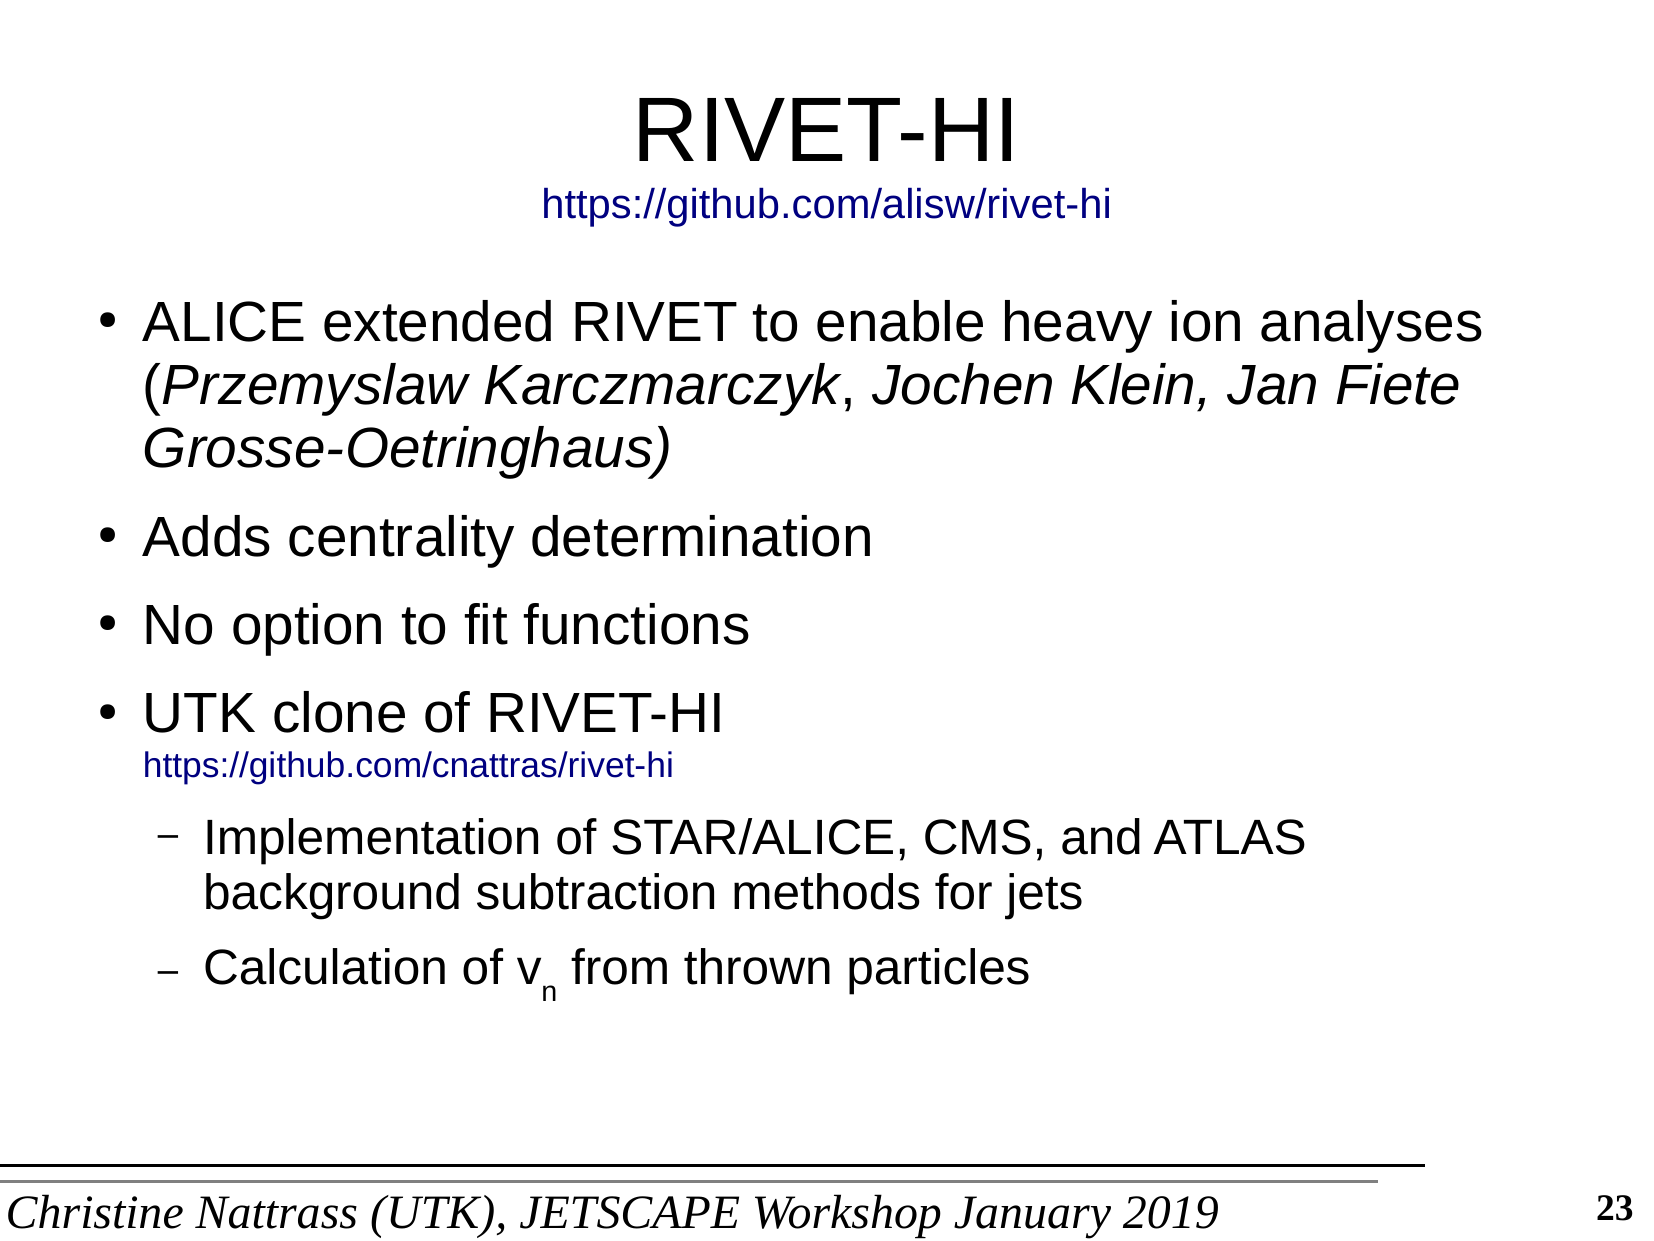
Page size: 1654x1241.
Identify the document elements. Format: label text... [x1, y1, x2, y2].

title RIVET-HI https://github.com/alisw/rivet-hi [82, 49, 1571, 257]
list ALICE extended RIVET to enable heavy ion analyses (Przemyslaw Karczmarczyk, Jochen Klein, Jan Fiete Grosse-Oetringhaus) Adds centrality determination No option to fit functions UTK clone of RIVET-HI https://github.com/cnattras/rivet-hi Implementation of STAR/ALICE, CMS, and ATLAS background subtraction methods for jets Calculation of vn from thrown particles [82, 290, 1538, 1010]
